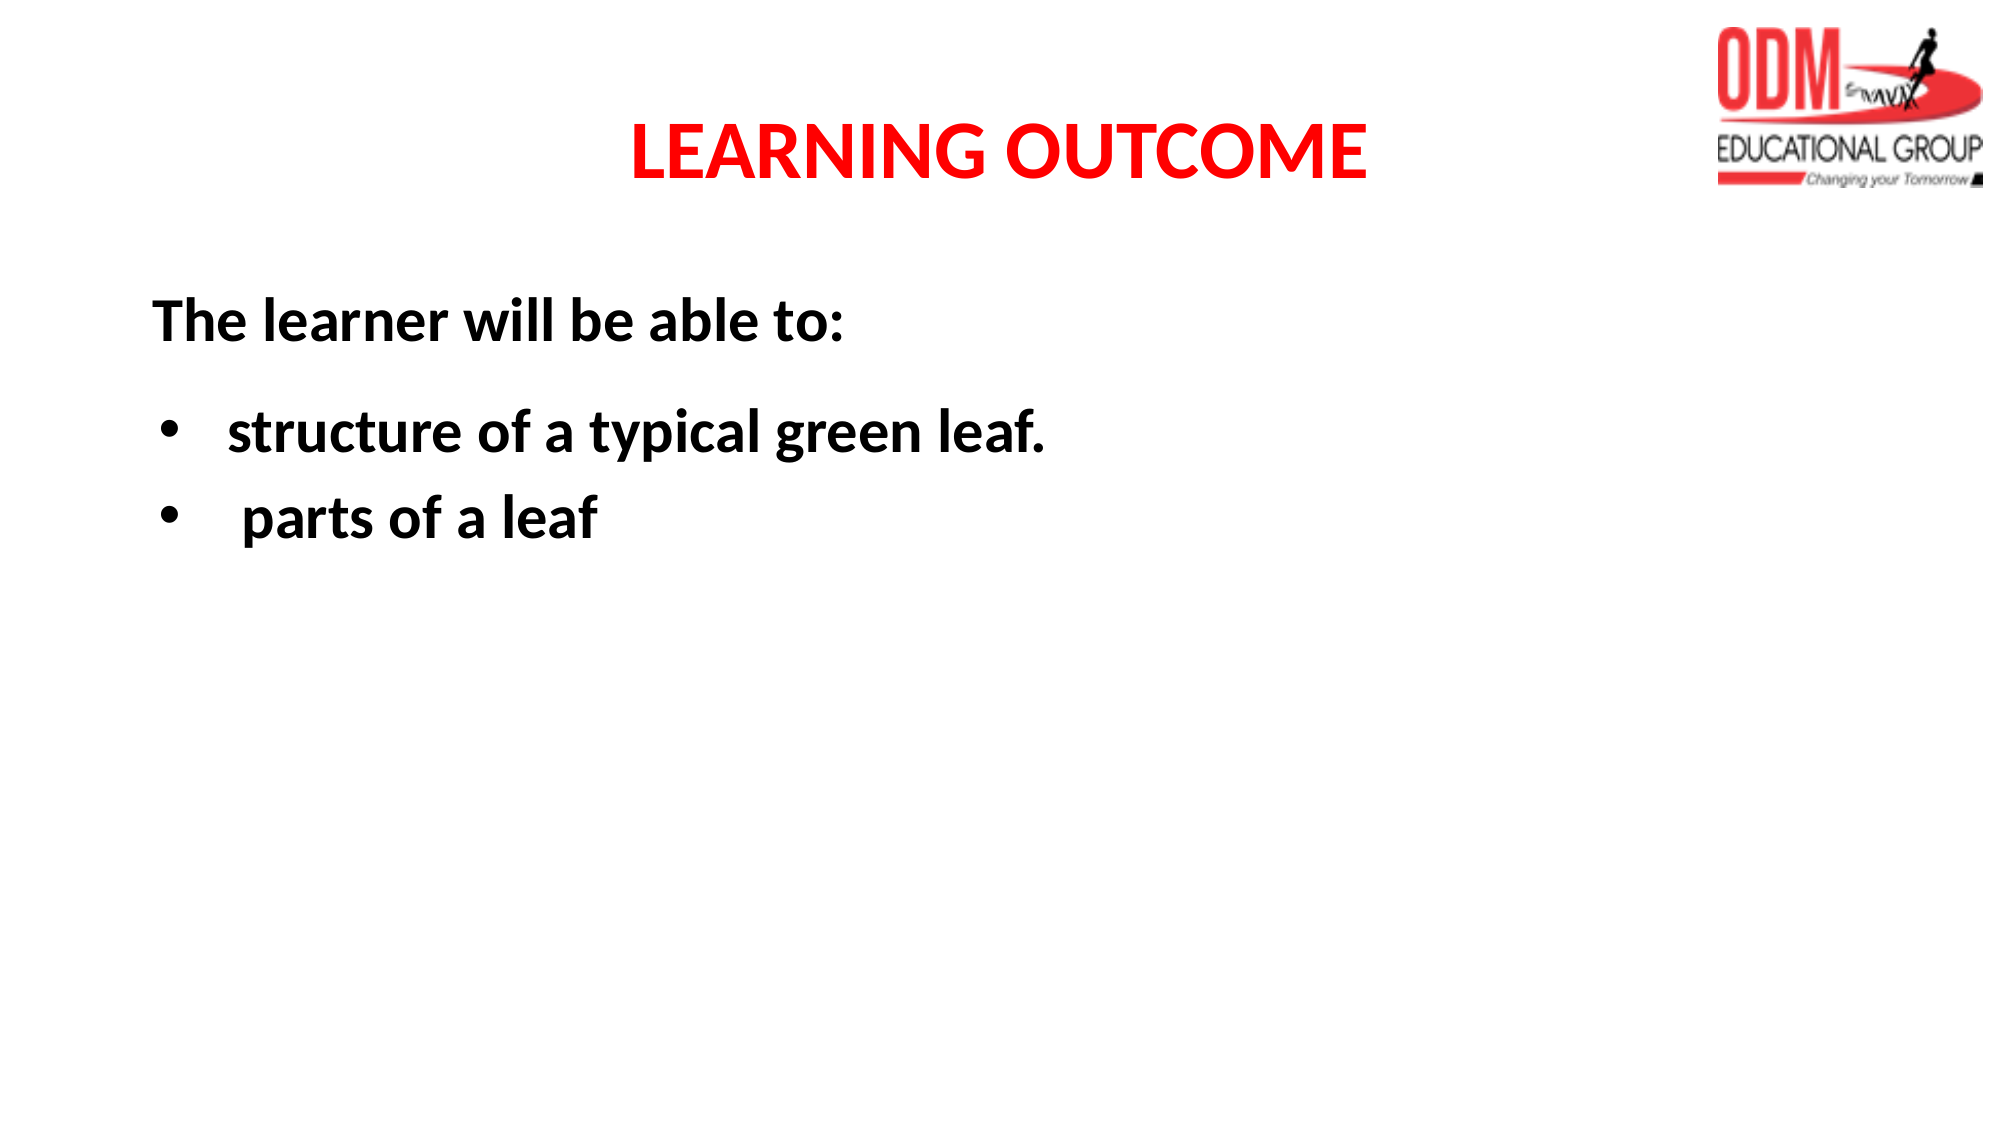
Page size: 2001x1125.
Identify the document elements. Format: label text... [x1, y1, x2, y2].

picture [1718, 27, 1983, 188]
title LEARNING OUTCOME [137, 75, 1863, 228]
list The learner will be able to: structure of a typical green leaf. parts of a leaf [137, 260, 1889, 1019]
